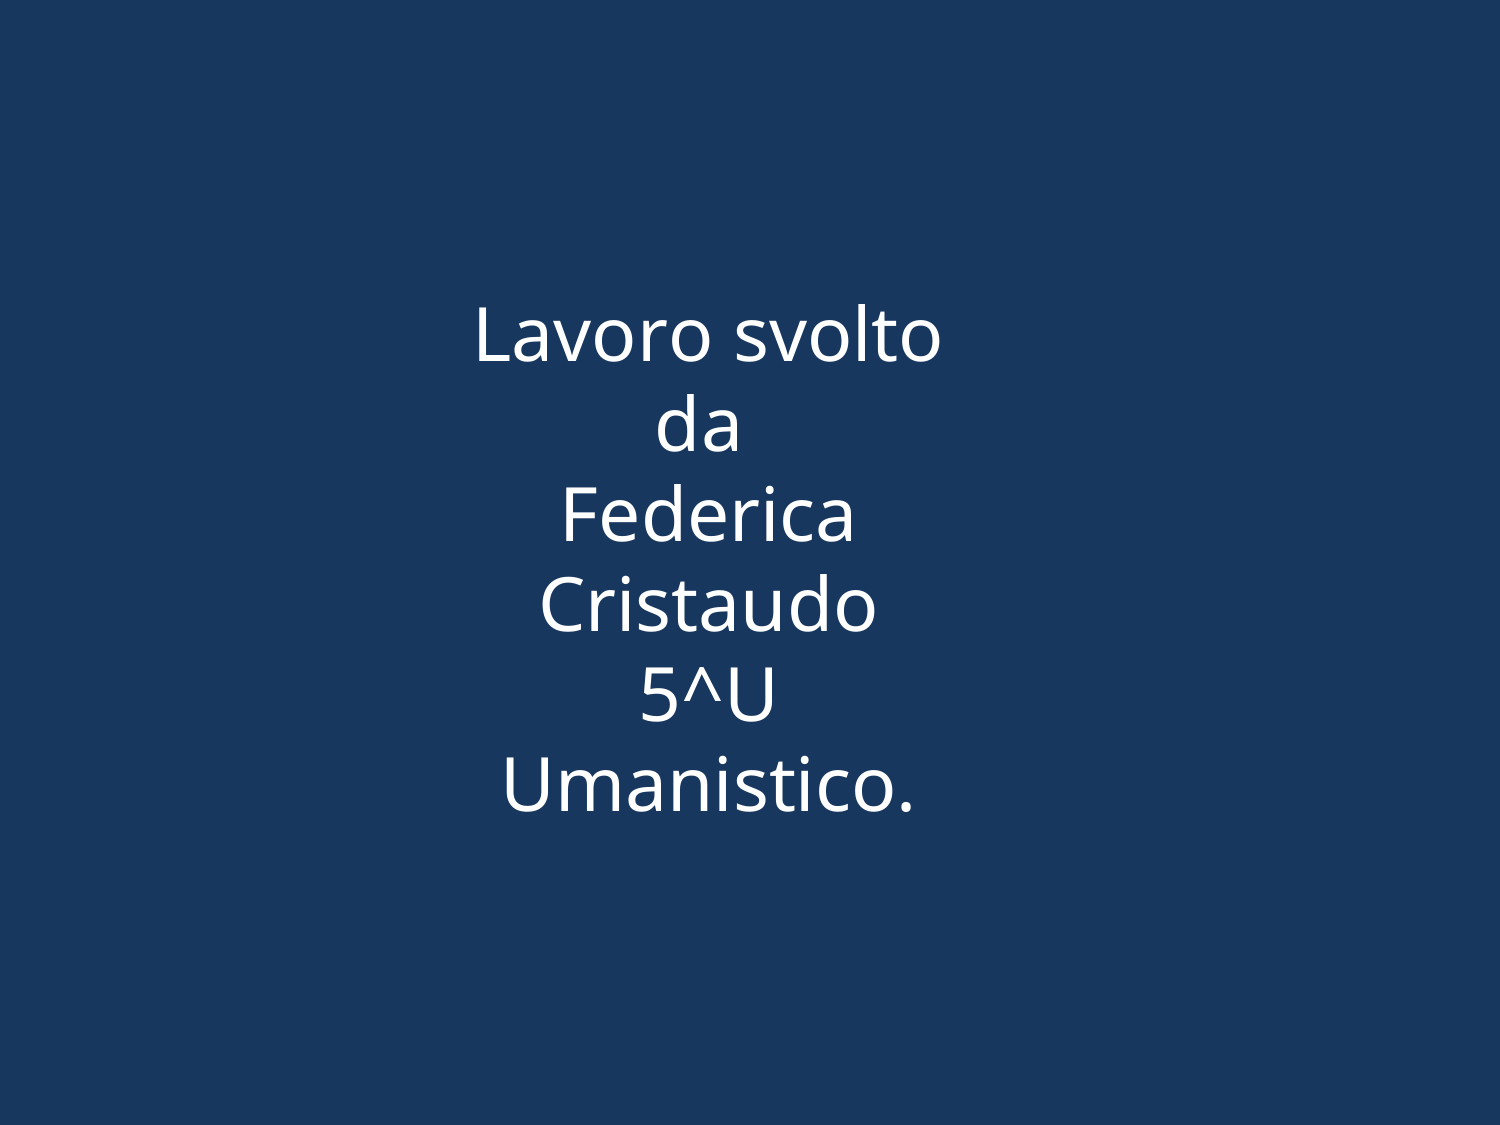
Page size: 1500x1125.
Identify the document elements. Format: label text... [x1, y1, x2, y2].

text_box Lavoro svolto da Federica Cristaudo 5^U Umanistico. [442, 278, 975, 835]
